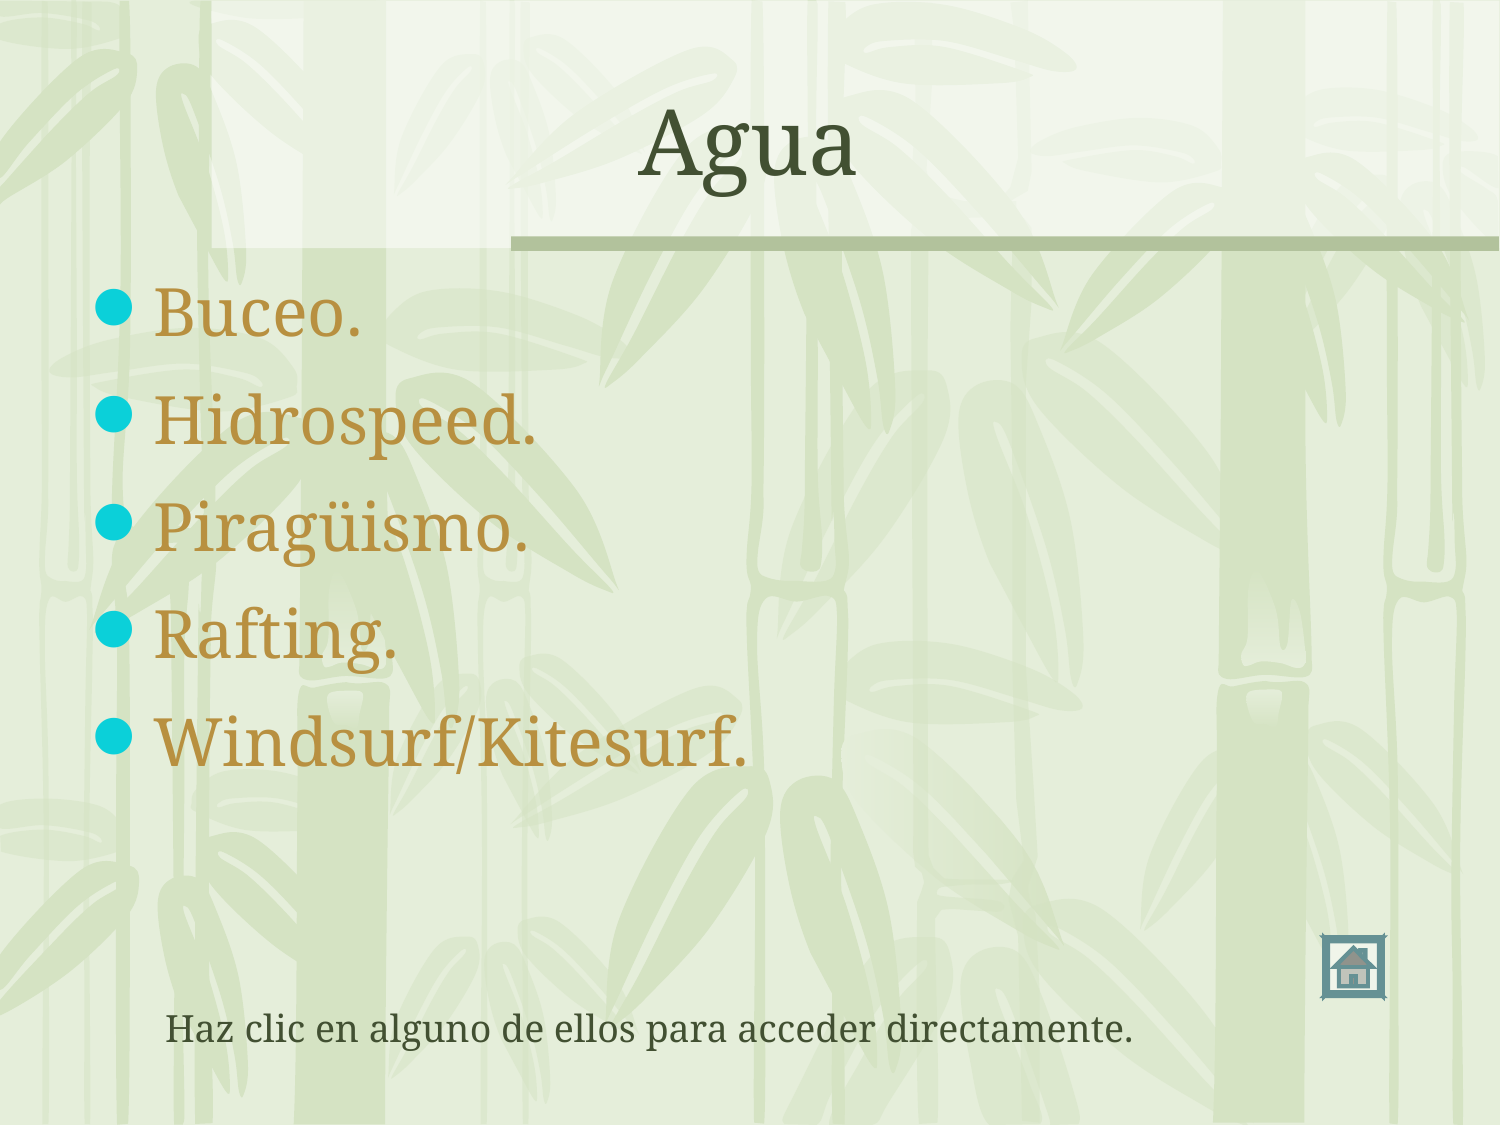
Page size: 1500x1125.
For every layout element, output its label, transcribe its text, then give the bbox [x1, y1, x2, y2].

text_box [1325, 937, 1383, 997]
list Buceo. Hidrospeed. Piragüismo. Rafting. Windsurf/Kitesurf. Haz clic en alguno de ellos para acceder directamente. [75, 262, 1426, 1125]
title Agua [75, 45, 1426, 233]
